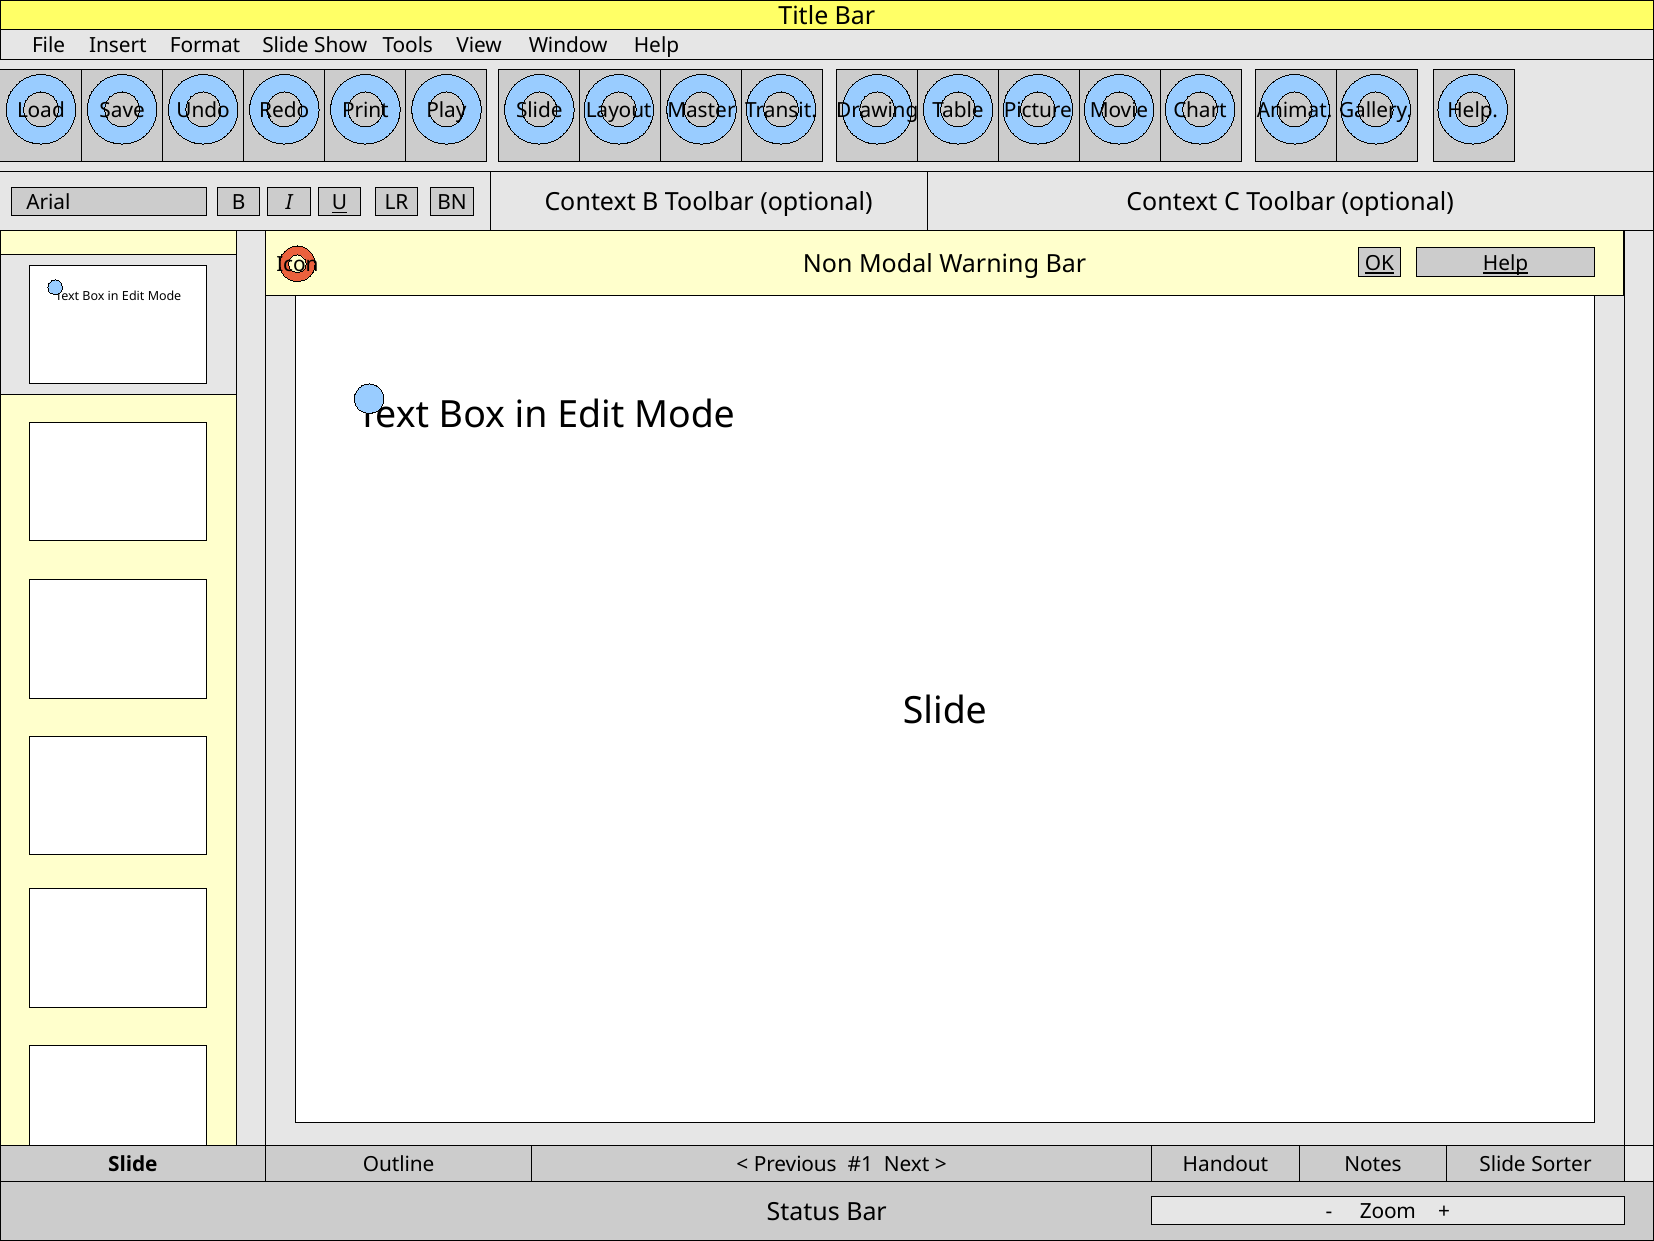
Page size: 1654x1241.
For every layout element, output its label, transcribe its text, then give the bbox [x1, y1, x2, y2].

text_box Redo [249, 74, 320, 145]
text_box Transit. [746, 74, 816, 145]
text_box Window [520, 29, 616, 60]
text_box Insert [77, 29, 159, 60]
text_box U [318, 187, 361, 216]
text_box Slide Sorter [1447, 1145, 1625, 1182]
text_box Tools [384, 29, 456, 60]
text_box < Previous #1 Next > [531, 1145, 1152, 1182]
text_box Animat. [1260, 74, 1330, 145]
text_box Gallery. [1341, 74, 1411, 145]
text_box Context C Toolbar (optional) [927, 171, 1654, 231]
text_box Chart [1165, 74, 1235, 145]
text_box Load [6, 74, 76, 145]
text_box Table [923, 74, 993, 145]
text_box Print [330, 74, 401, 145]
text_box Slide Preview [0, 395, 236, 1145]
text_box [29, 888, 207, 1008]
text_box Help [616, 29, 697, 60]
text_box [354, 383, 384, 414]
text_box Help [1416, 247, 1595, 277]
text_box View [456, 29, 509, 60]
text_box BN [430, 187, 474, 216]
text_box Status Bar [0, 1181, 1654, 1241]
text_box Save [87, 74, 157, 145]
text_box Drawing [843, 74, 912, 145]
text_box I [267, 187, 311, 216]
text_box Slide [504, 74, 575, 145]
text_box Slide Show [245, 29, 384, 60]
text_box OK [1358, 247, 1401, 277]
text_box Format [164, 29, 245, 60]
text_box [29, 579, 207, 699]
text_box Non Modal Warning Bar [265, 230, 1624, 296]
text_box Handout [1152, 1145, 1299, 1182]
text_box LR [375, 187, 418, 216]
text_box Text Box in Edit Mode [442, 383, 650, 443]
text_box Play [411, 74, 482, 145]
text_box Help. [1437, 74, 1508, 145]
text_box Slide Preview [0, 231, 236, 254]
text_box Movie [1084, 74, 1154, 145]
text_box [29, 422, 207, 541]
text_box Master [666, 74, 737, 145]
text_box Layout [584, 74, 654, 145]
text_box Context B Toolbar (optional) [490, 171, 927, 230]
text_box Slide [295, 296, 1595, 1123]
text_box Undo [168, 74, 238, 145]
text_box File [7, 29, 77, 60]
text_box Title Bar [0, 0, 1654, 30]
text_box Outline [265, 1145, 531, 1182]
text_box [29, 1045, 207, 1145]
text_box Arial [11, 187, 207, 216]
text_box [0, 30, 1654, 1181]
text_box - Zoom + [1151, 1196, 1625, 1225]
text_box Slide [0, 1145, 265, 1182]
text_box B [217, 187, 260, 216]
text_box Icon [280, 245, 315, 282]
text_box Picture [1003, 74, 1073, 145]
text_box Text Box in Edit Mode [29, 265, 207, 325]
text_box Notes [1299, 1145, 1447, 1182]
text_box [29, 736, 207, 855]
